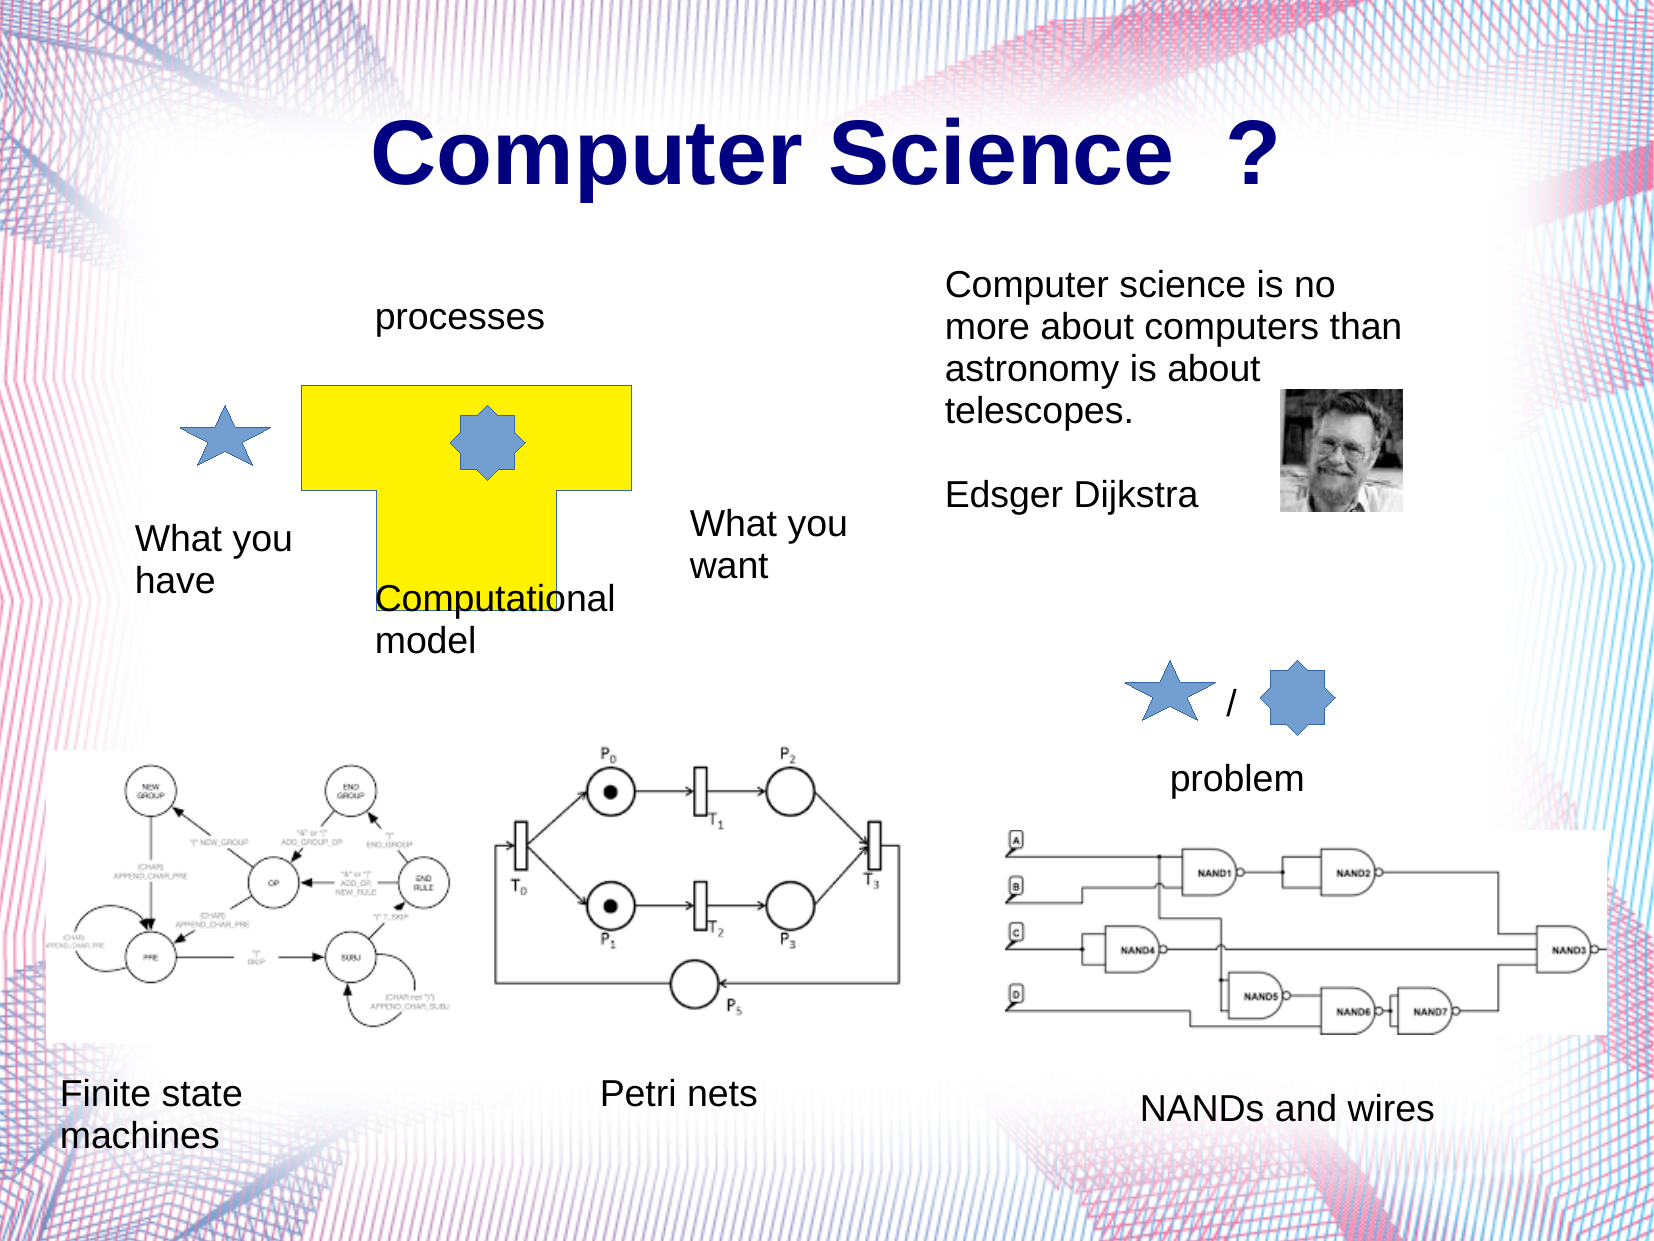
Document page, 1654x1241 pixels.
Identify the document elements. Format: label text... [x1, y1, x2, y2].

text_box What you have [120, 510, 361, 609]
text_box [1125, 660, 1211, 721]
text_box What you want [675, 495, 871, 594]
text_box [301, 385, 632, 570]
title Computer Science ? [82, 49, 1571, 257]
text_box Computational model [360, 570, 646, 669]
text_box processes [360, 288, 691, 346]
text_box NANDs and wires [1125, 1080, 1486, 1137]
text_box [180, 405, 271, 466]
text_box / [1211, 675, 1272, 750]
text_box problem [1155, 750, 1366, 807]
picture [0, 0, 1654, 1241]
text_box [1270, 660, 1336, 736]
text_box Petri nets [585, 1065, 886, 1122]
text_box Computer science is no more about computers than astronomy is about telescopes. Edsger Dijkstra [930, 256, 1441, 566]
text_box Finite state machines [45, 1065, 421, 1164]
